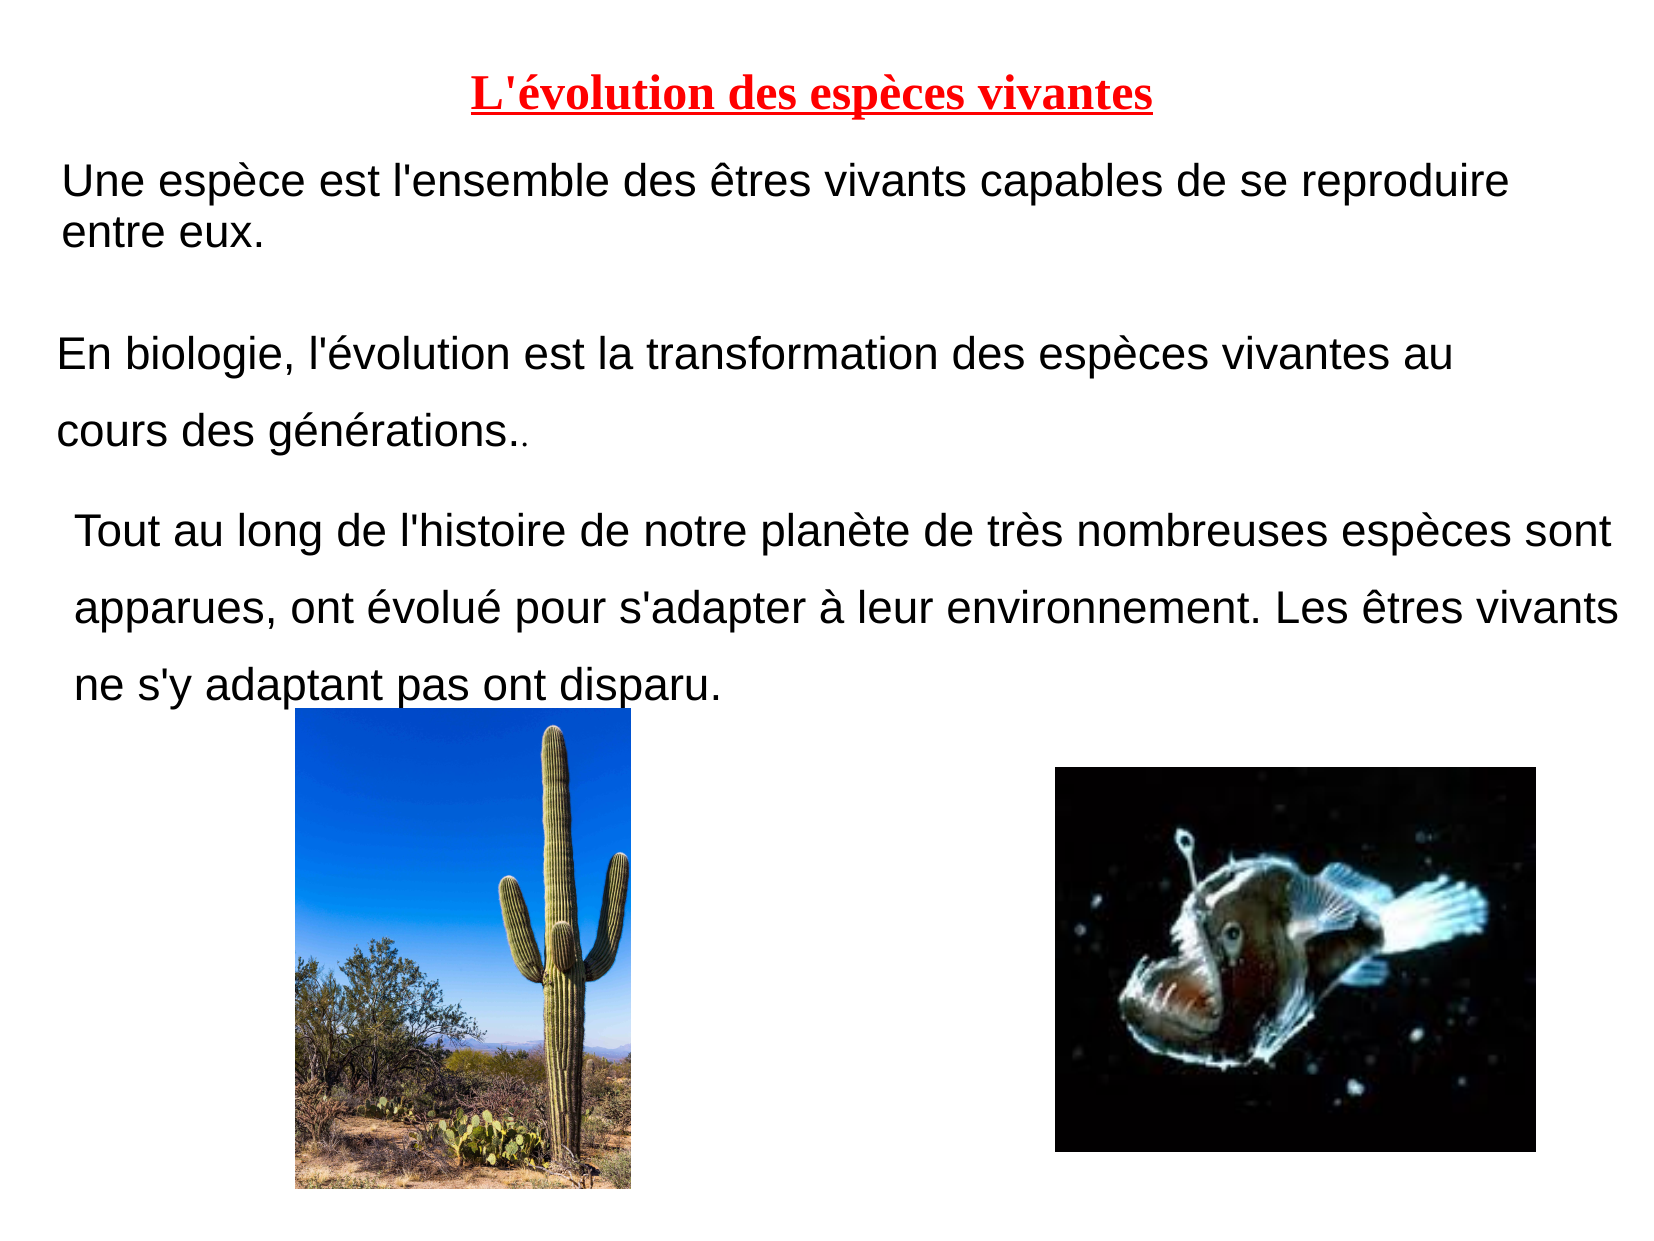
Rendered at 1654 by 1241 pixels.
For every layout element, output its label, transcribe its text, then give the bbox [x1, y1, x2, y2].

text_box Une espèce est l'ensemble des êtres vivants capables de se reproduire entre eux. [46, 147, 1595, 265]
picture [295, 708, 631, 1189]
text_box L'évolution des espèces vivantes [354, 29, 1270, 101]
text_box En biologie, l'évolution est la transformation des espèces vivantes au cours des générations.. [41, 295, 1595, 438]
text_box Tout au long de l'histoire de notre planète de très nombreuses espèces sont apparues, ont évolué pour s'adapter à leur environnement. Les êtres vivants ne s'y adaptant pas ont disparu. [59, 472, 1640, 692]
picture [1055, 767, 1536, 1152]
